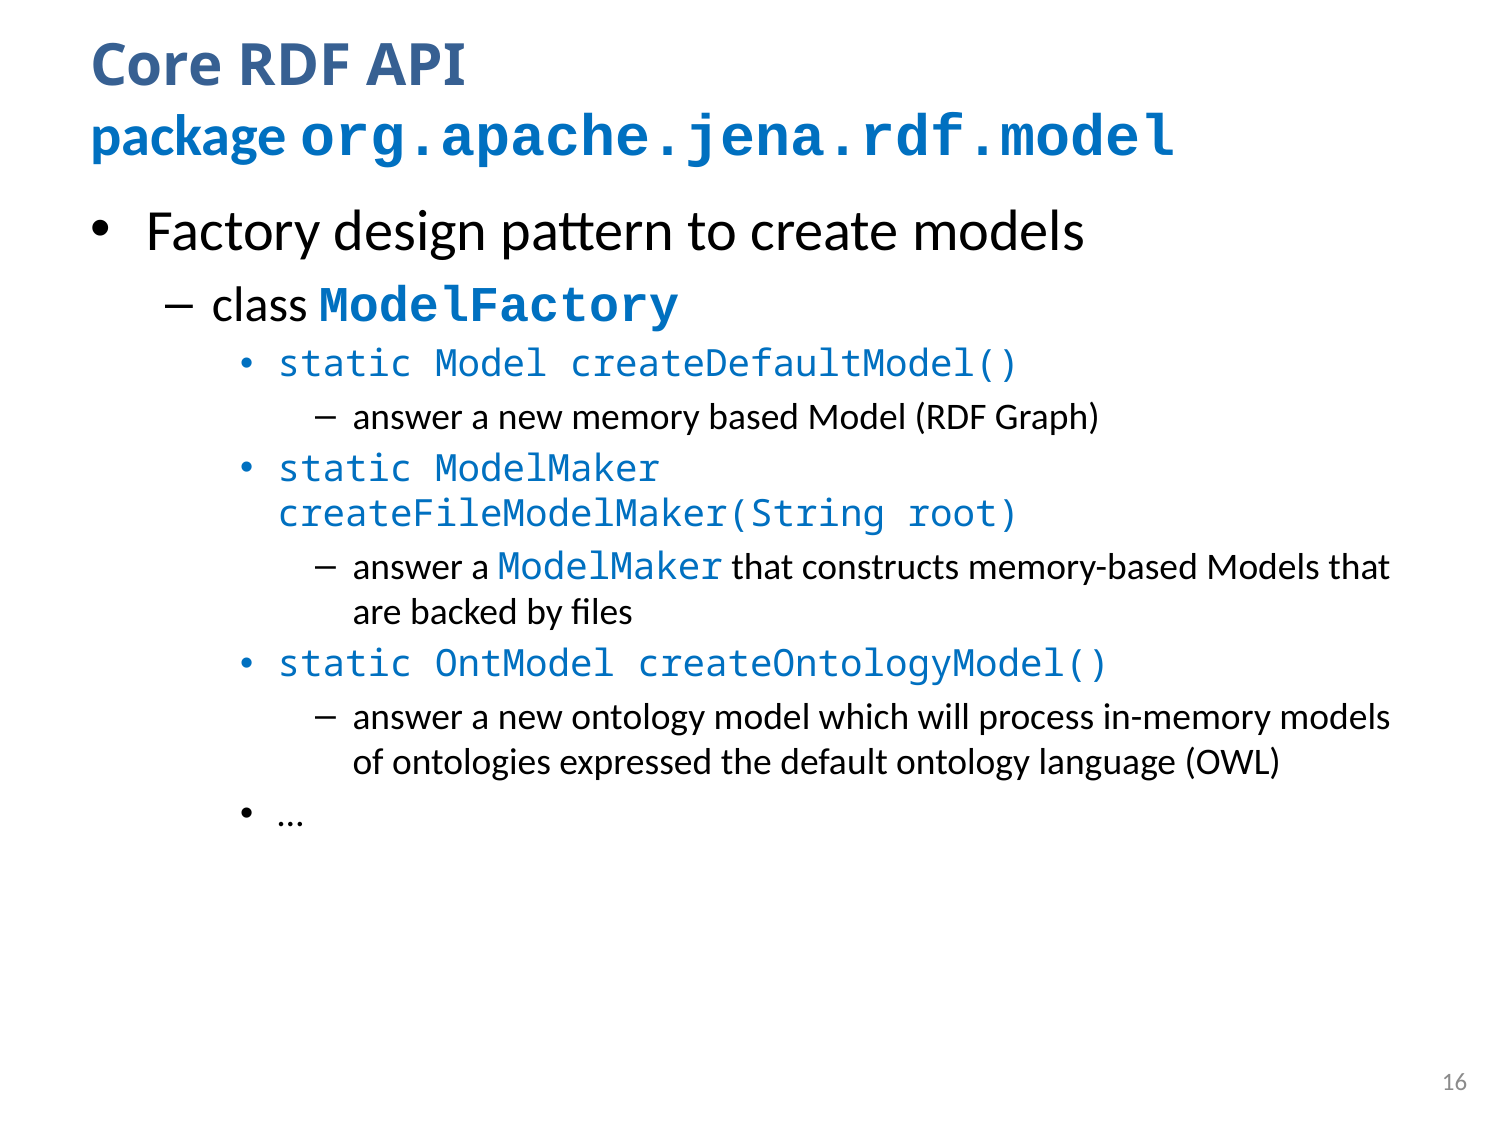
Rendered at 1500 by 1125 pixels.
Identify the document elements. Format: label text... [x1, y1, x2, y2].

slide_number <numéro> [1074, 1058, 1483, 1103]
title Core RDF API package org.apache.jena.rdf.model [75, 45, 1425, 149]
list Factory design pattern to create models class ModelFactory static Model createDefaultModel() answer a new memory based Model (RDF Graph) static ModelMaker createFileModelMaker(String root) answer a ModelMaker that constructs memory-based Models that are backed by files static OntModel createOntologyModel() answer a new ontology model which will process in-memory models of ontologies expressed the default ontology language (OWL) … [75, 184, 1425, 279]
